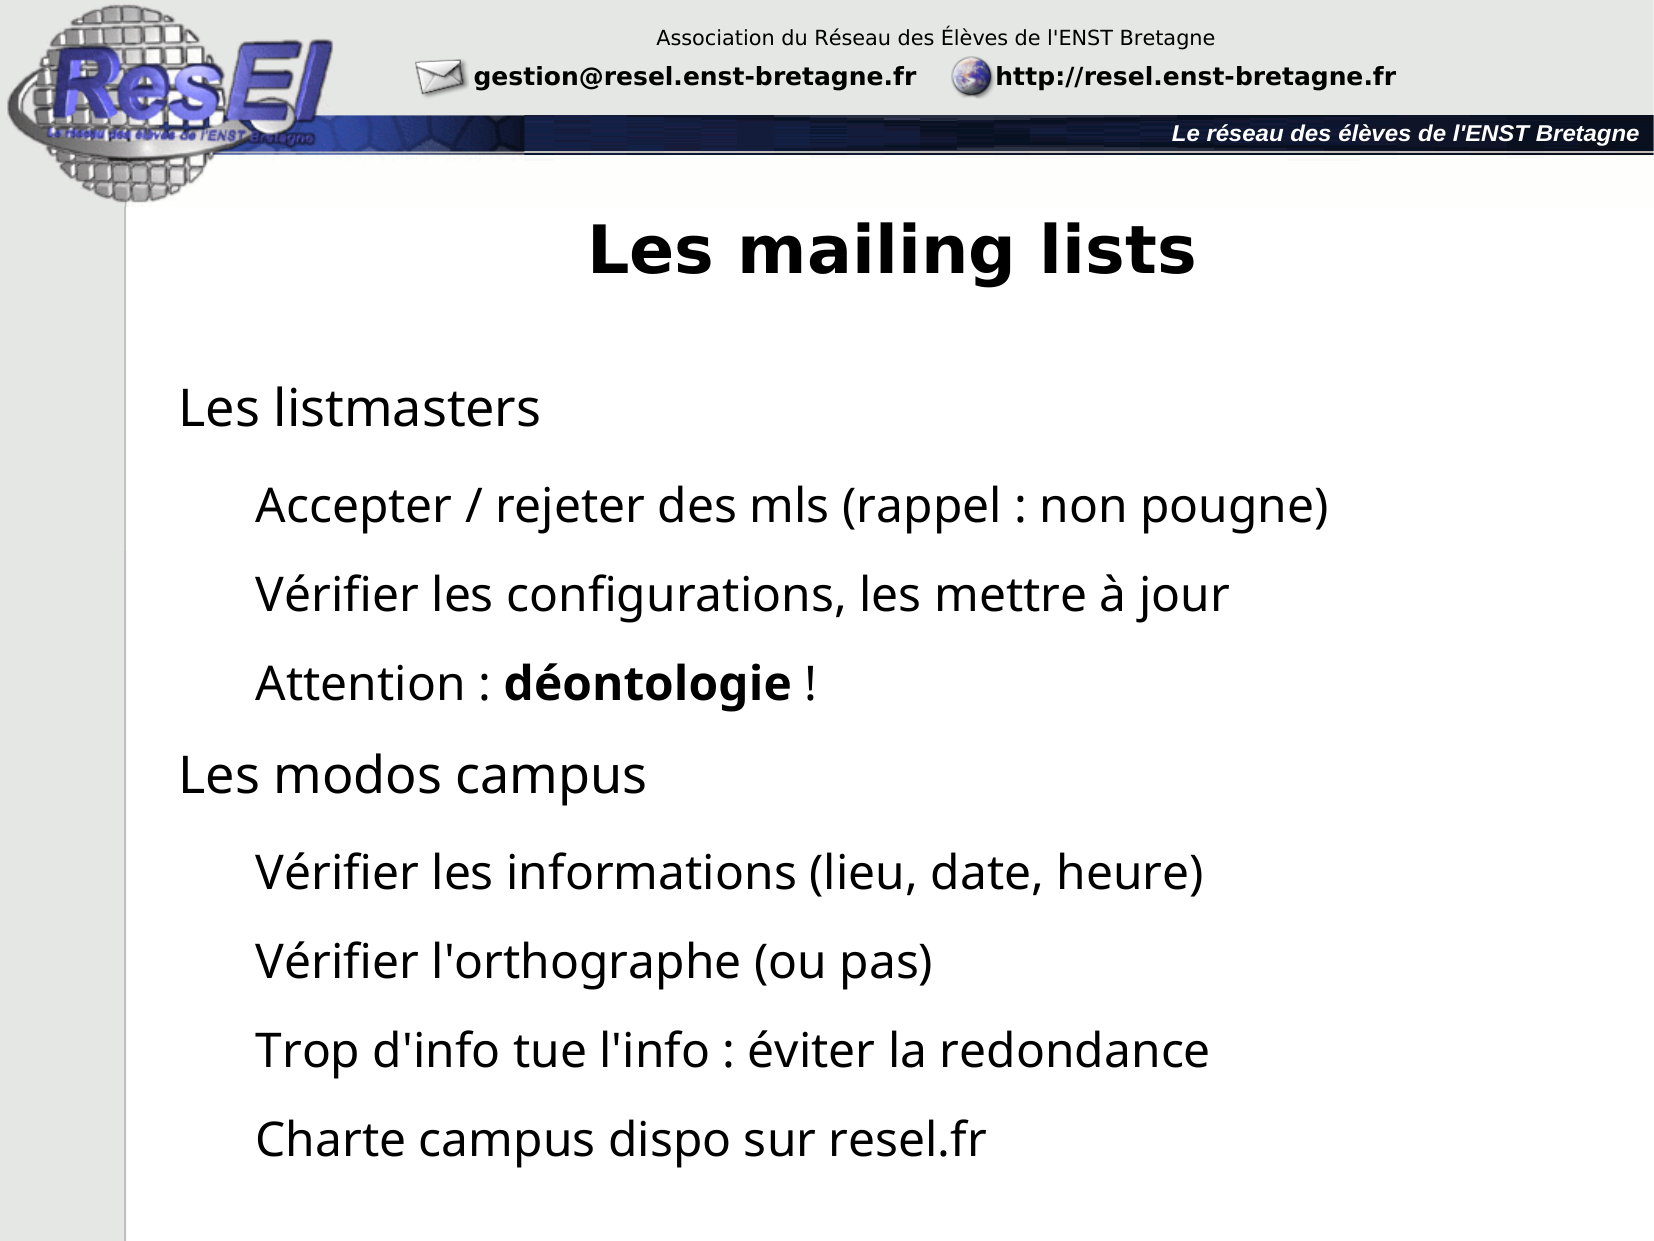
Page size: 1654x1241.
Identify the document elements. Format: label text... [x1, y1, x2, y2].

list Les listmasters Accepter / rejeter des mls (rappel : non pougne) Vérifier les configurations, les mettre à jour Attention : déontologie ! Les modos campus Vérifier les informations (lieu, date, heure) Vérifier l'orthographe (ou pas) Trop d'info tue l'info : éviter la redondance Charte campus dispo sur resel.fr [161, 371, 1619, 1198]
picture [0, 0, 1654, 1241]
title Les mailing lists [195, 169, 1590, 333]
